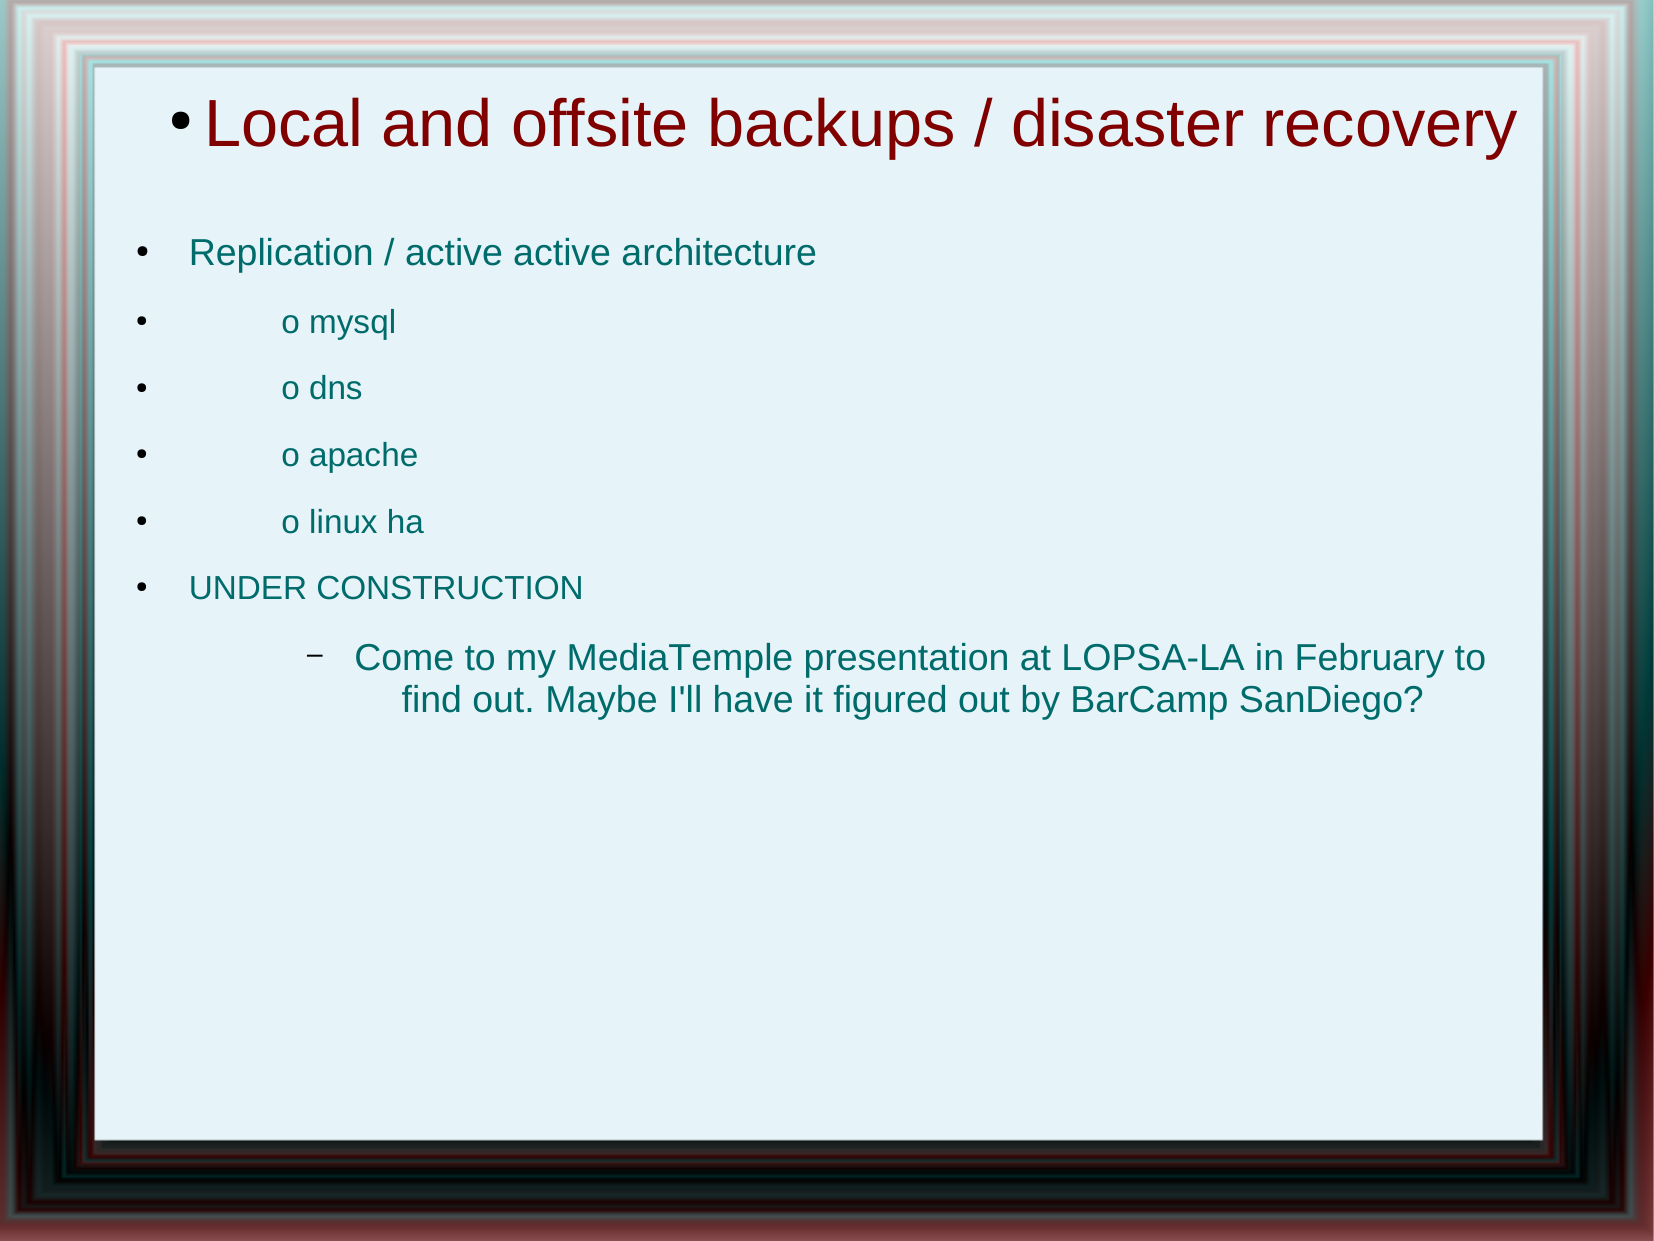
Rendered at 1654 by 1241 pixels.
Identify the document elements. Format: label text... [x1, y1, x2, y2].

picture [0, 0, 1654, 1241]
title Local and offsite backups / disaster recovery [118, 85, 1536, 161]
list Replication / active active architecture o mysql o dns o apache o linux ha UNDER CONSTRUCTION Come to my MediaTemple presentation at LOPSA-LA in February to find out. Maybe I'll have it figured out by BarCamp SanDiego? [118, 165, 1506, 970]
